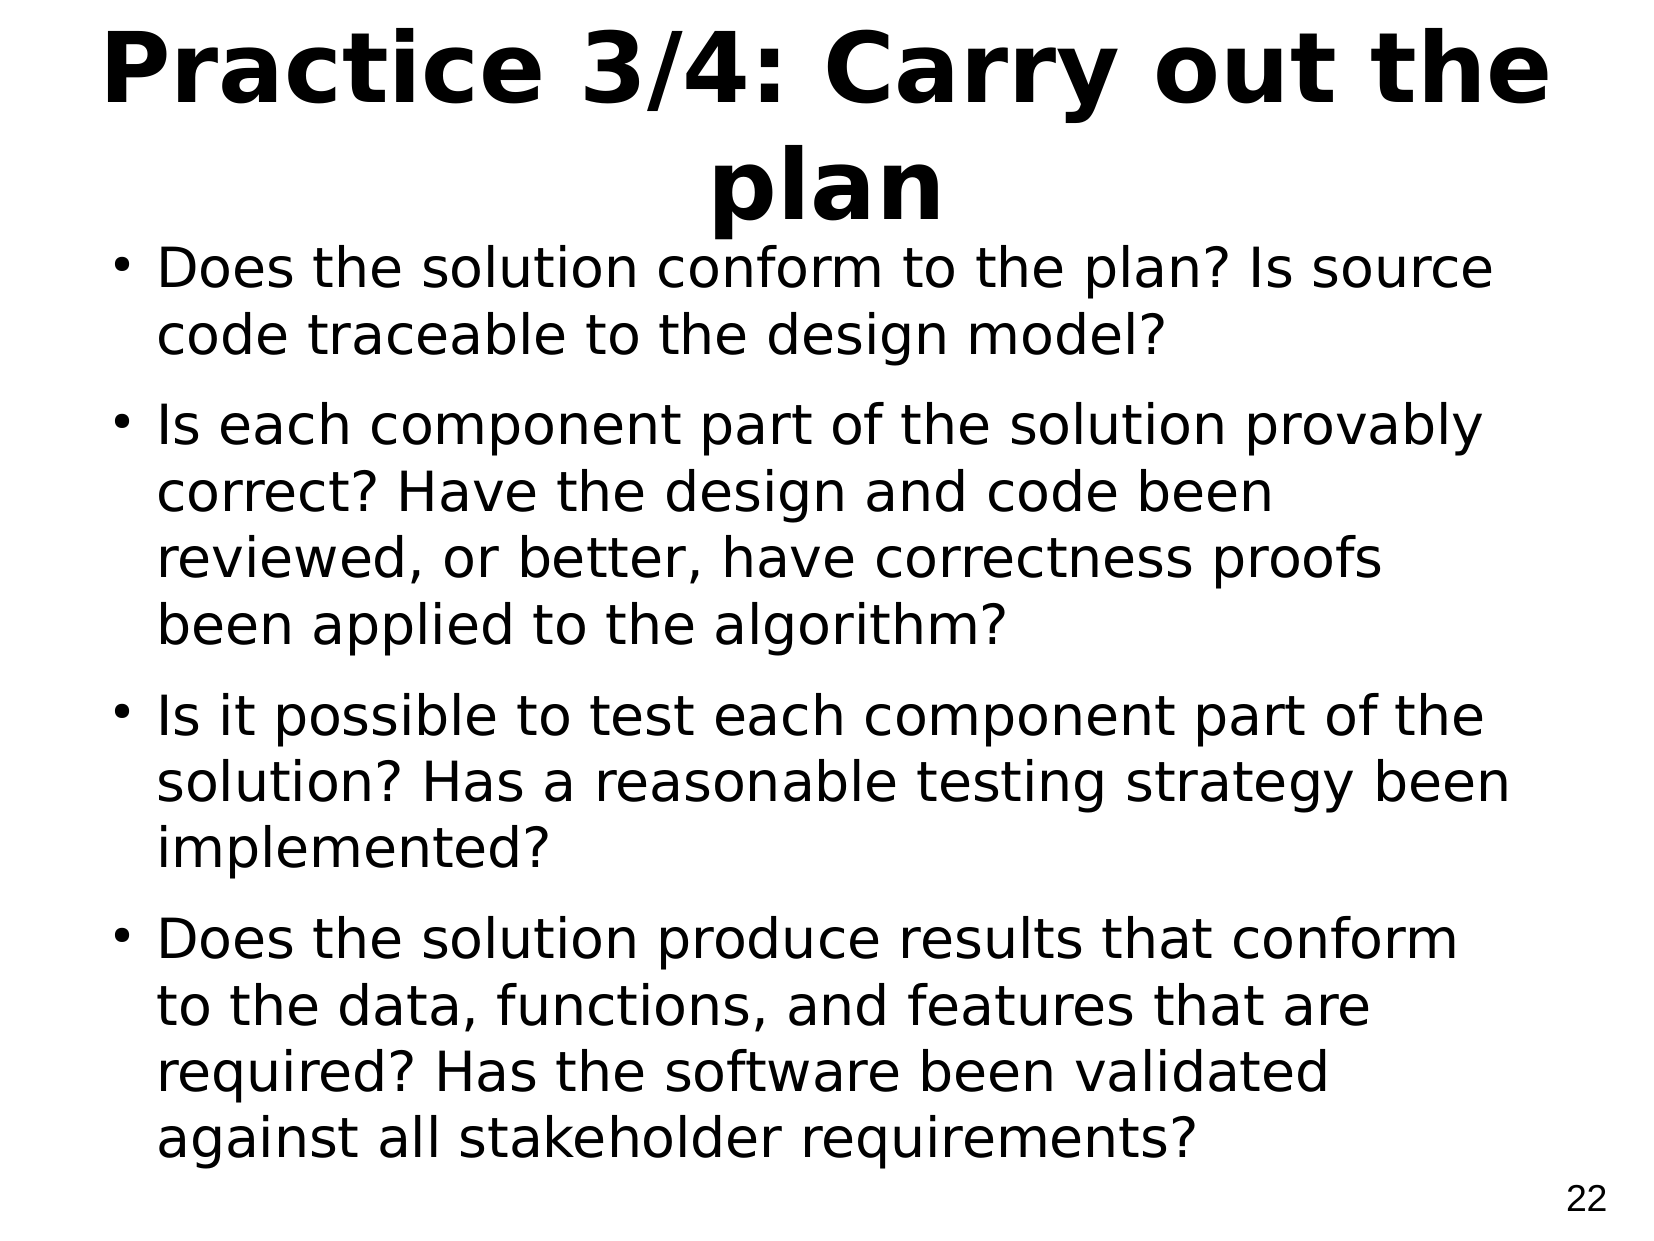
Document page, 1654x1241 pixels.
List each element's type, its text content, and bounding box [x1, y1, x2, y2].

title Practice 3/4: Carry out the plan [82, 49, 1571, 196]
list Does the solution conform to the plan? Is source code traceable to the design model? Is each component part of the solution provably correct? Have the design and code been reviewed, or better, have correctness proofs been applied to the algorithm? Is it possible to test each component part of the solution? Has a reasonable testing strategy been implemented? Does the solution produce results that conform to the data, functions, and features that are required? Has the software been validated against all stakeholder requirements? [82, 225, 1538, 1186]
